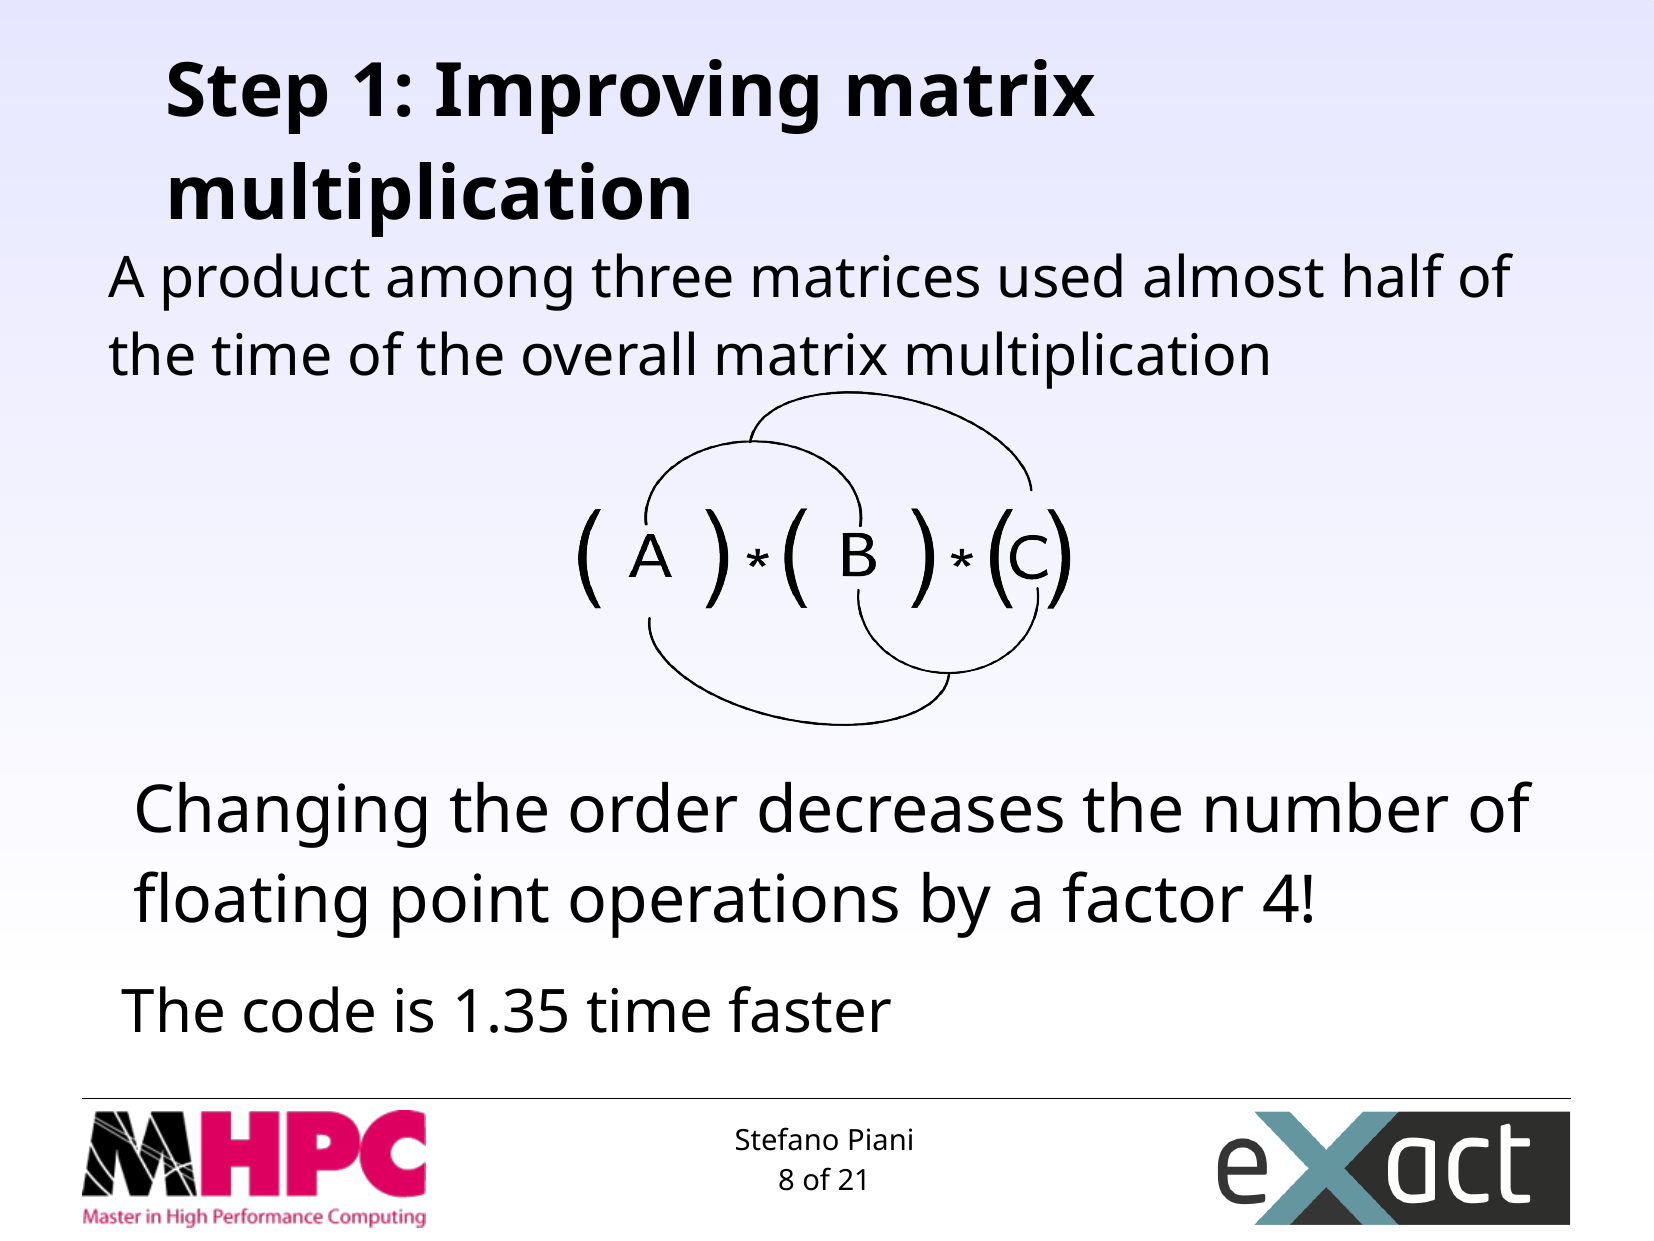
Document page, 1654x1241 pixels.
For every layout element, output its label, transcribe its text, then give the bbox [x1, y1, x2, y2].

picture [1216, 1110, 1571, 1226]
list The code is 1.35 time faster [65, 968, 1554, 1052]
title Step 1: Improving matrix multiplication [165, 35, 1583, 243]
picture [82, 1110, 426, 1228]
list Changing the order decreases the number of floating point operations by a factor 4! [70, 761, 1559, 945]
list A product among three matrices used almost half of the time of the overall matrix multiplication [47, 236, 1536, 396]
picture [578, 391, 1076, 726]
